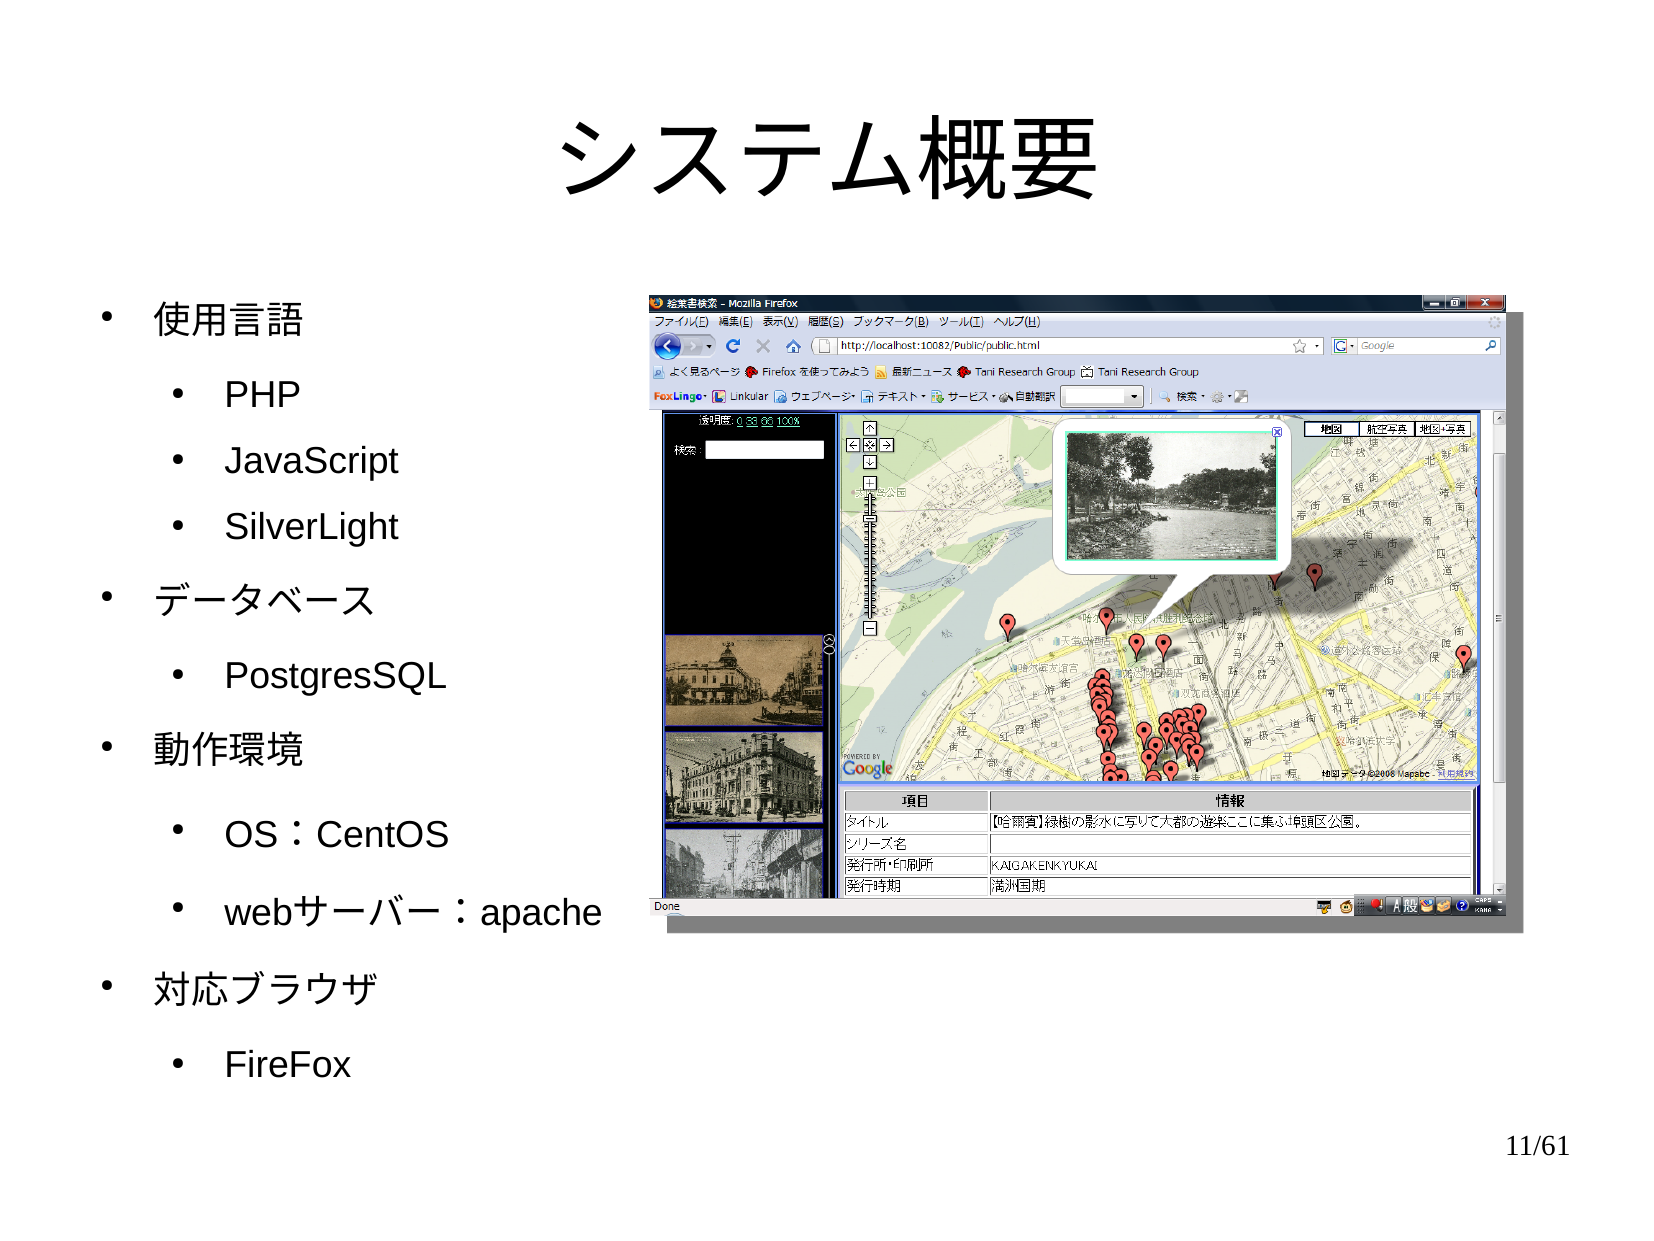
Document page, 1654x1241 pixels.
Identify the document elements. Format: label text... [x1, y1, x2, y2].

title システム概要 [82, 56, 1571, 250]
picture [649, 295, 1506, 916]
list 使用言語 PHP JavaScript SilverLight データベース PostgresSQL 動作環境 OS：CentOS webサーバー：apache 対応ブラウザ FireFox [82, 290, 1571, 1094]
